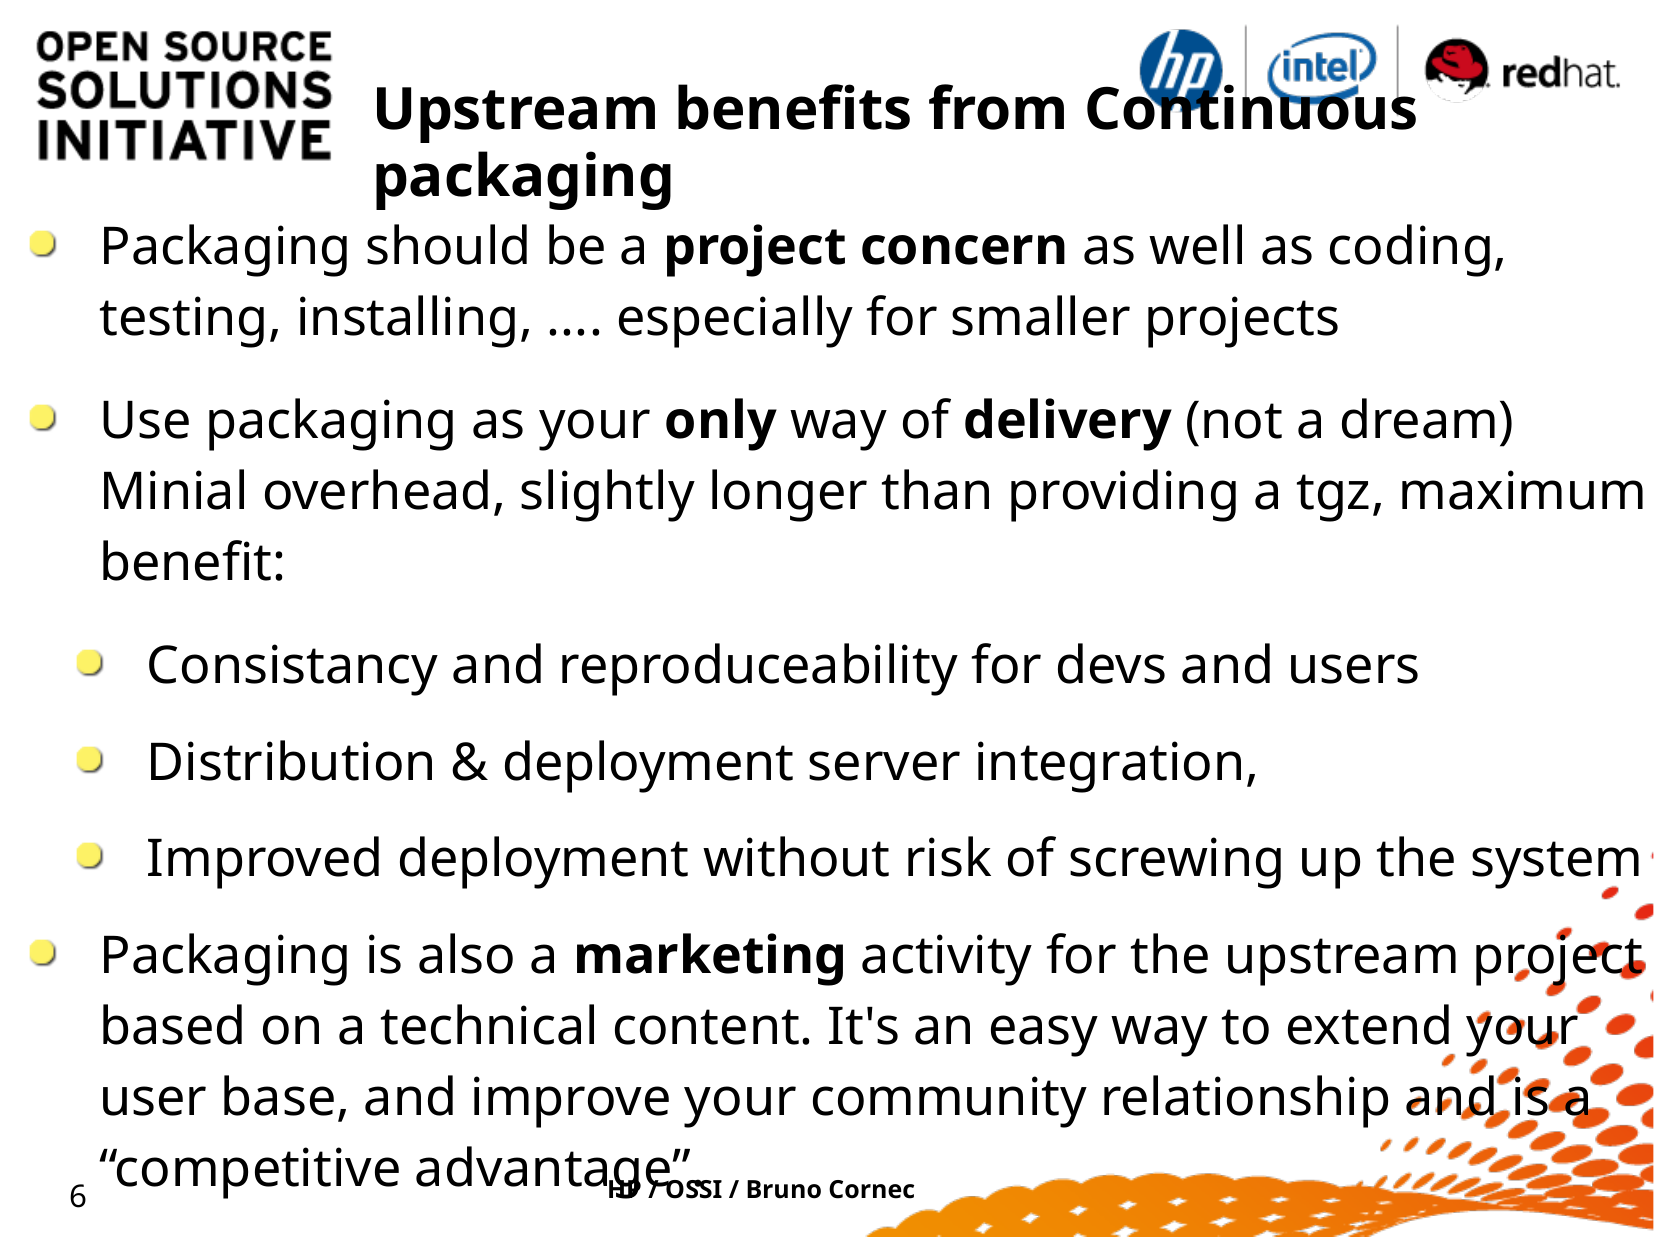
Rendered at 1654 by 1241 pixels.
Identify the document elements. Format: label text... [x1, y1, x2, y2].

title Upstream benefits from Continuous packaging [371, 62, 1654, 224]
list Packaging should be a project concern as well as coding, testing, installing, .... especially for smaller projects Use packaging as your only way of delivery (not a dream) Minial overhead, slightly longer than providing a tgz, maximum benefit: Consistancy and reproduceability for devs and users Distribution & deployment server integration, Improved deployment without risk of screwing up the system Packaging is also a marketing activity for the upstream project based on a technical content. It's an easy way to extend your user base, and improve your community relationship and is a “competitive advantage”. New mantra: “Package early, package always” THE SOLUTION IS INDEED CONTINUOUS PACKAGING (whatever the tool) [16, 209, 1654, 1141]
picture [0, 0, 1654, 1237]
